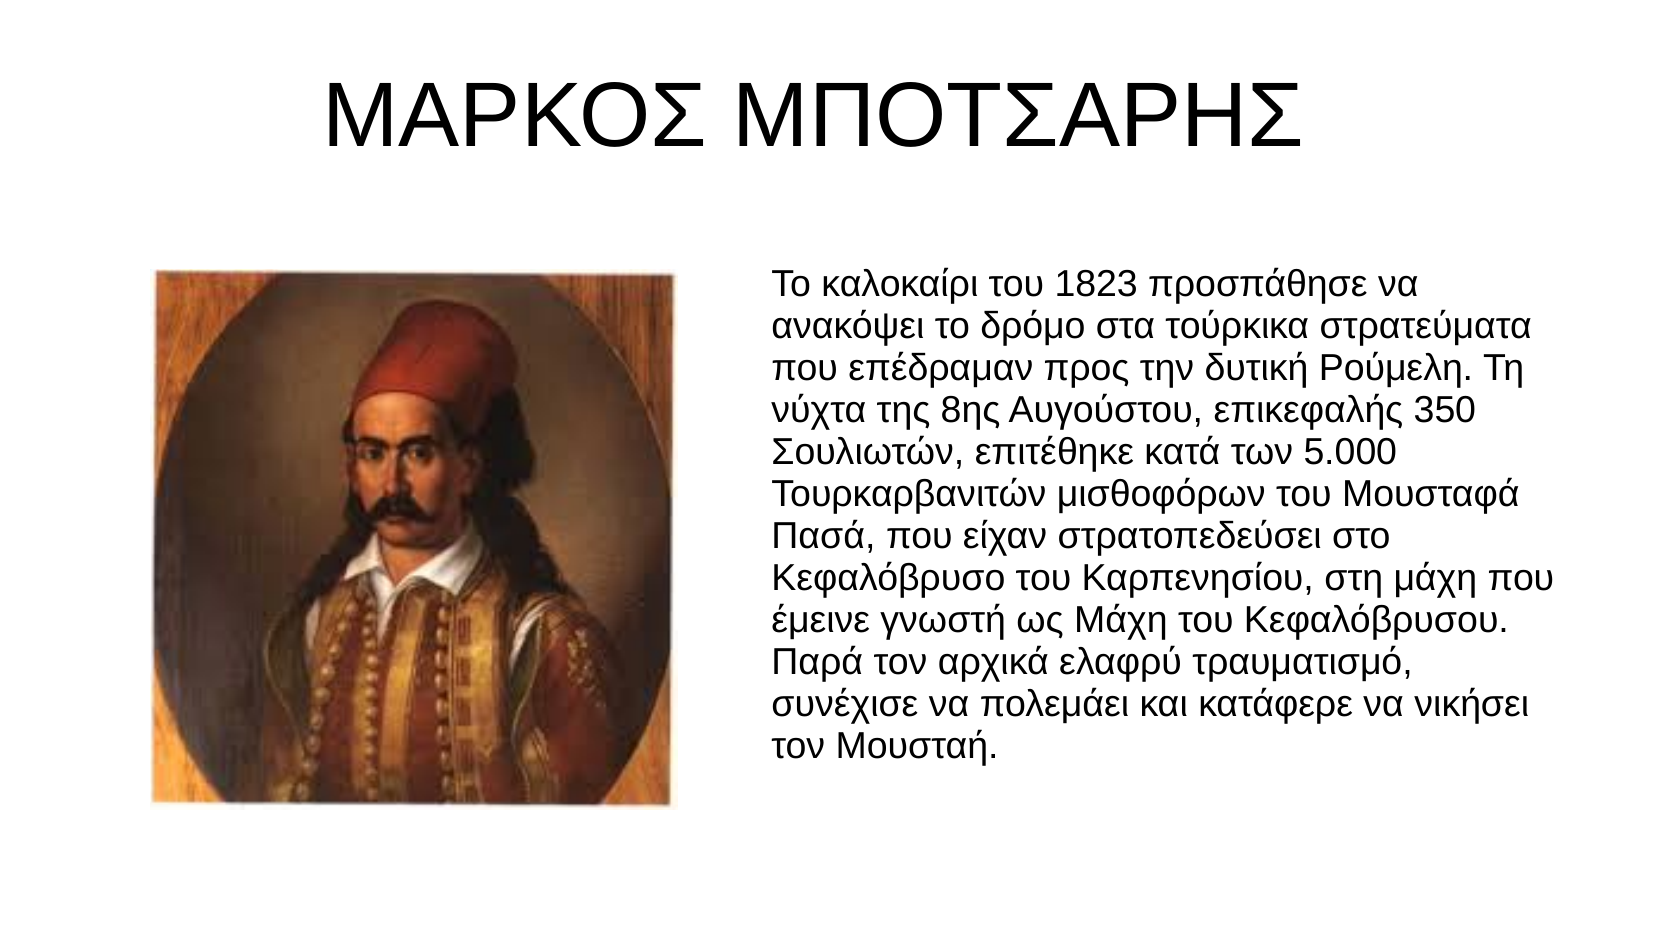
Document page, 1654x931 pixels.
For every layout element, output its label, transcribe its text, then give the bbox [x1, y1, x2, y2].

text_box Το καλοκαίρι του 1823 προσπάθησε να ανακόψει το δρόμο στα τούρκικα στρατεύματα που επέδραμαν προς την δυτική Ρούμελη. Τη νύχτα της 8ης Αυγούστου, επικεφαλής 350 Σουλιωτών, επιτέθηκε κατά των 5.000 Τουρκαρβανιτών μισθοφόρων του Μουσταφά Πασά, που είχαν στρατοπεδεύσει στο Κεφαλόβρυσο του Καρπενησίου, στη μάχη που έμεινε γνωστή ως Μάχη του Κεφαλόβρυσου. Παρά τον αρχικά ελαφρύ τραυματισμό, συνέχισε να πολεμάει και κατάφερε να νικήσει τον Μουσταή. [756, 255, 1576, 774]
title ΜΑΡΚΟΣ ΜΠΟΤΣΑΡΗΣ [82, 37, 1571, 193]
picture [150, 269, 678, 810]
